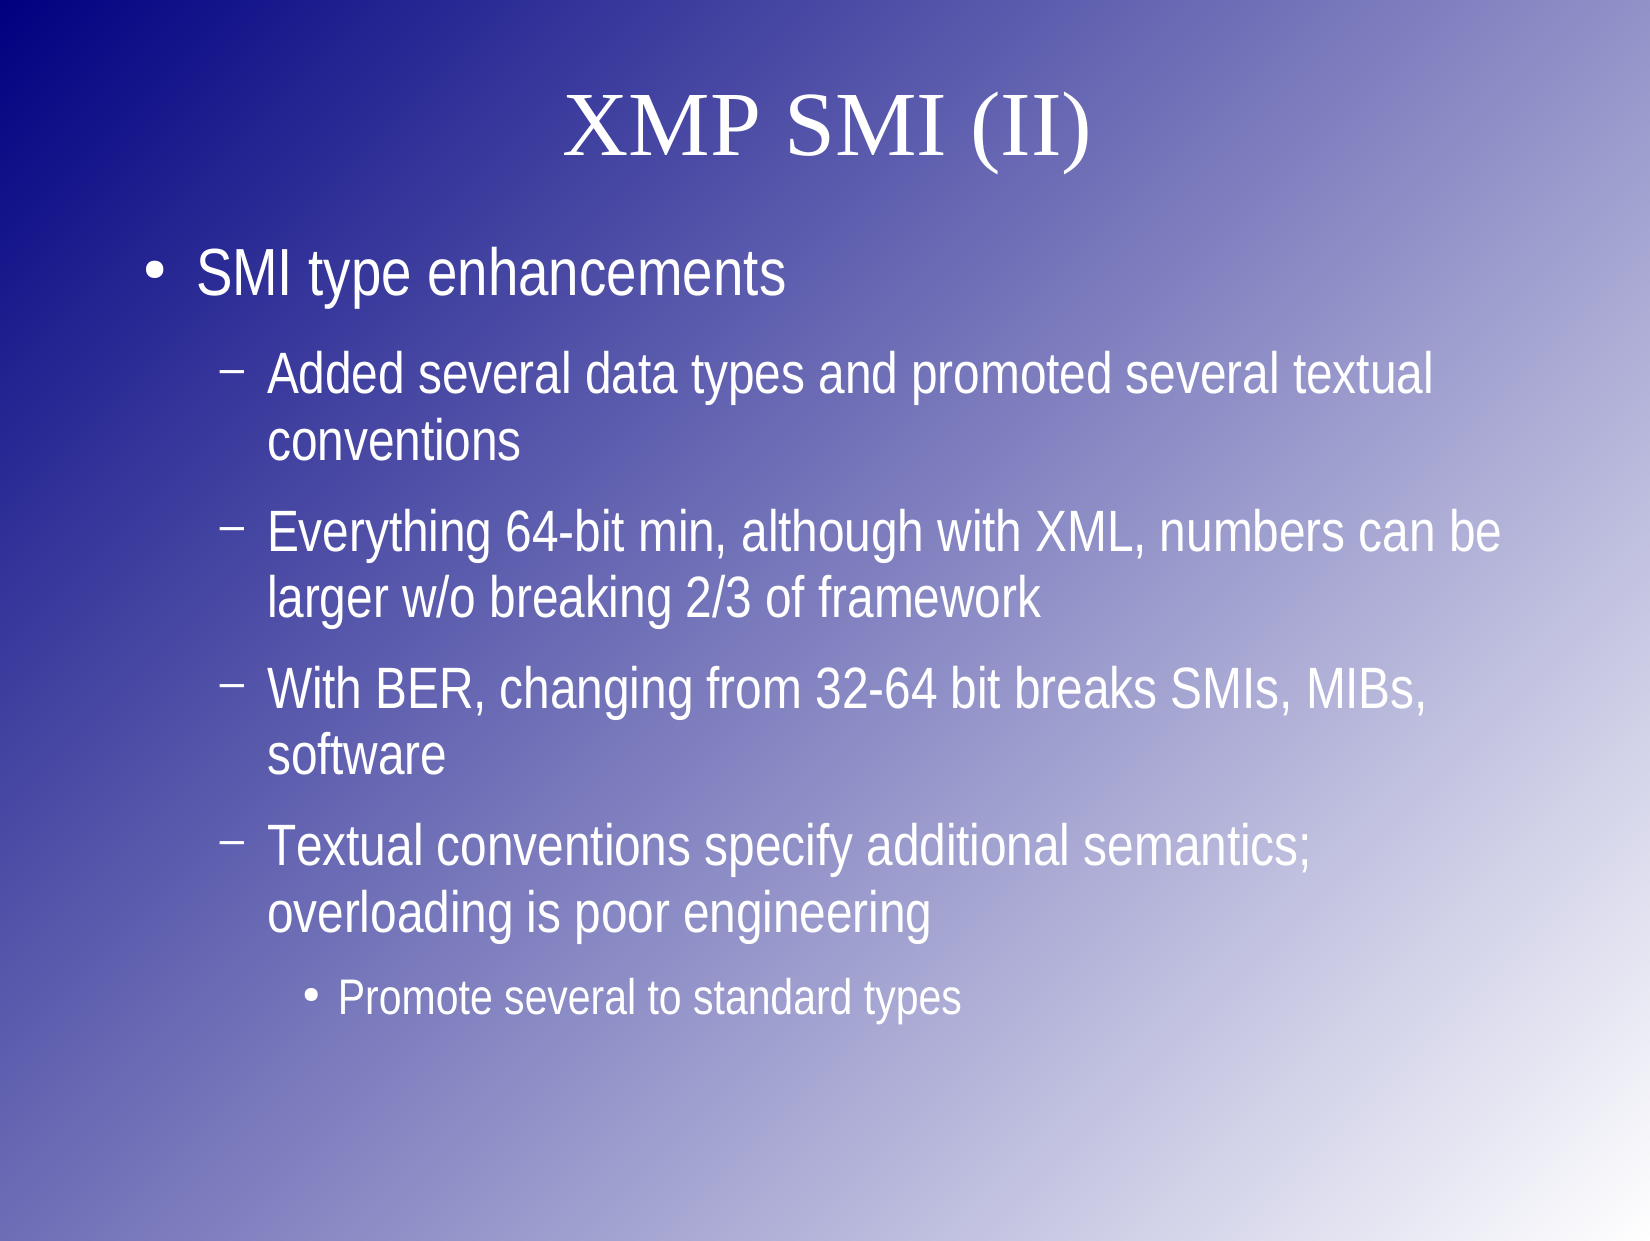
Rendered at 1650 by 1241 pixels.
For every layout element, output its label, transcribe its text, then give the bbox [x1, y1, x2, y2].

list SMI type enhancements Added several data types and promoted several textual conventions Everything 64-bit min, although with XML, numbers can be larger w/o breaking 2/3 of framework With BER, changing from 32-64 bit breaks SMIs, MIBs, software Textual conventions specify additional semantics; overloading is poor engineering Promote several to standard types [125, 233, 1535, 1189]
title XMP SMI (II) [123, 27, 1533, 221]
